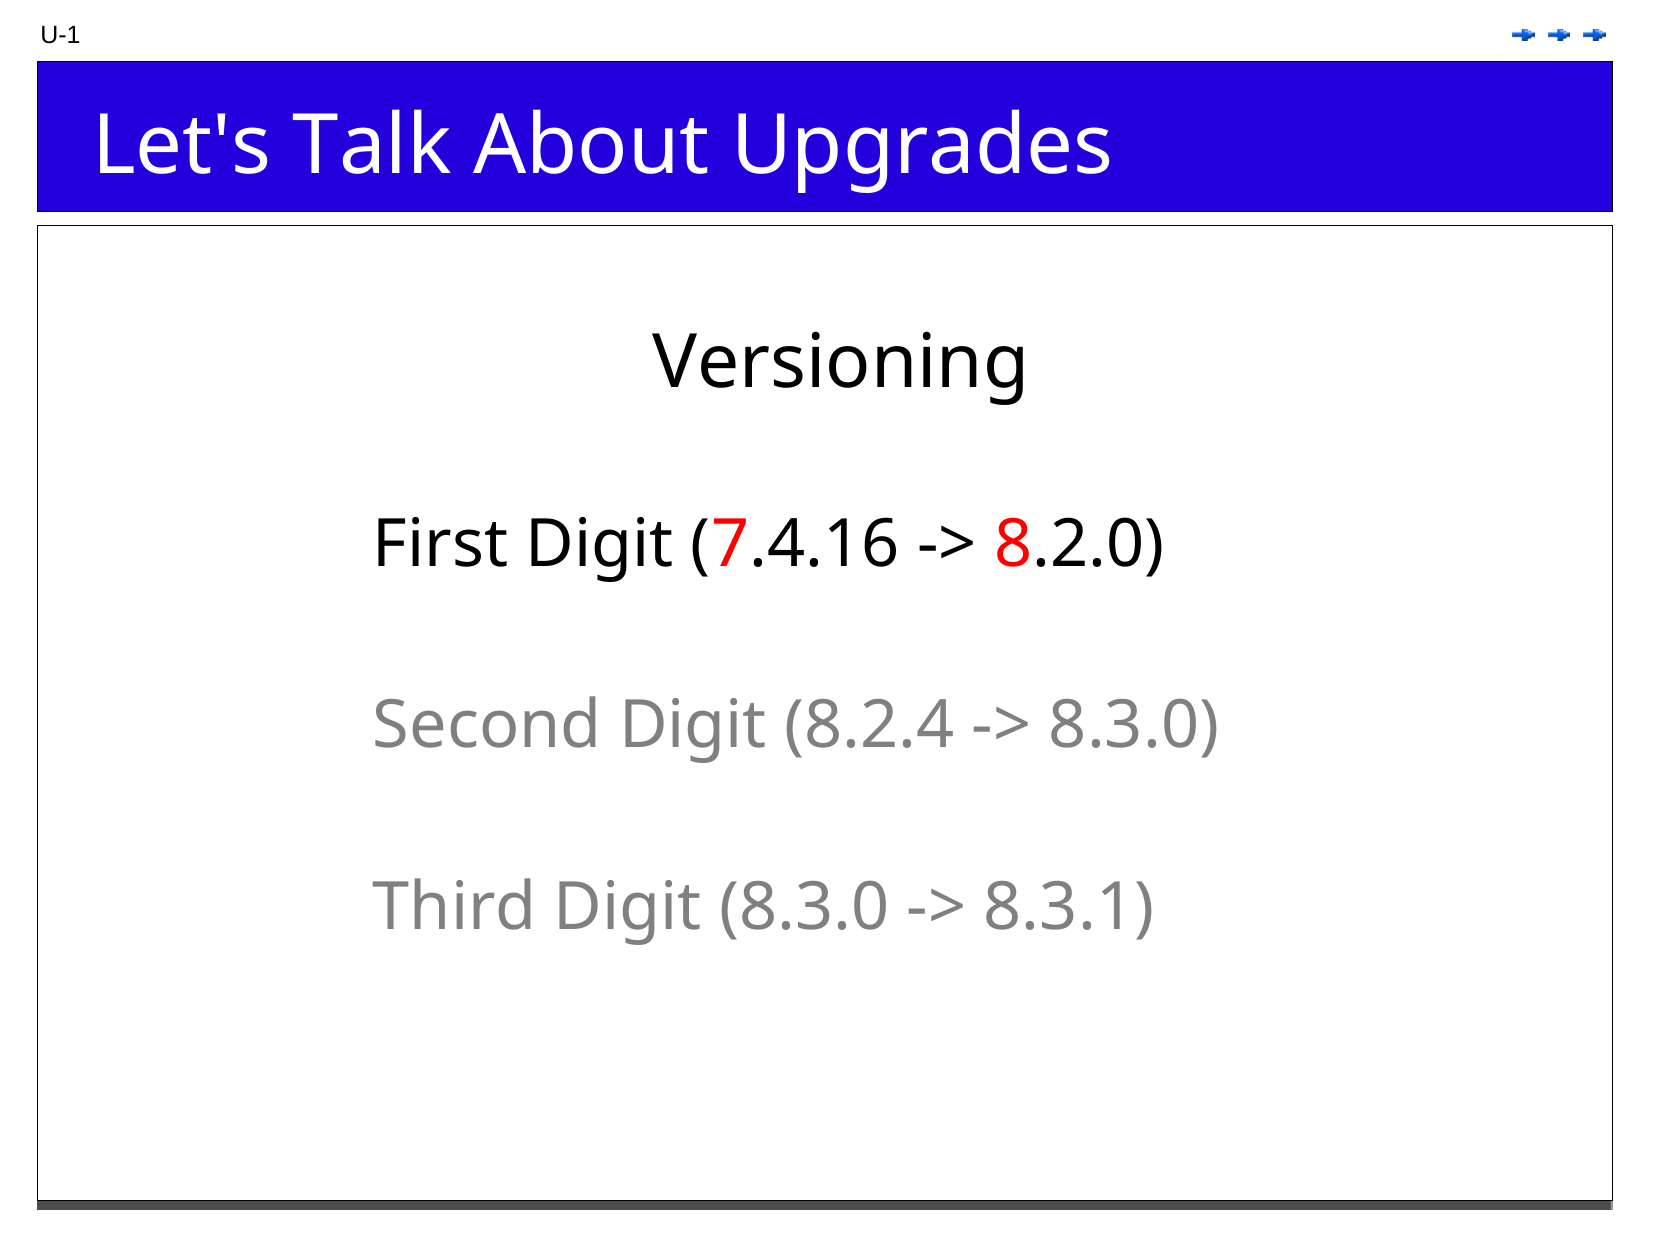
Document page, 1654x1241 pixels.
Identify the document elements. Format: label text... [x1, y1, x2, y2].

text_box First Digit (7.4.16 -> 8.2.0) Second Digit (8.2.4 -> 8.3.0) Third Digit (8.3.0 -> 8.3.1) [358, 487, 1296, 938]
text_box [37, 61, 1613, 212]
text_box U-1 [25, 13, 151, 70]
picture [1512, 29, 1535, 41]
picture [1548, 29, 1570, 41]
text_box Let's Talk About Upgrades [77, 77, 1055, 193]
picture [1583, 29, 1606, 41]
text_box Versioning [637, 300, 1016, 405]
text_box [37, 225, 1613, 1201]
